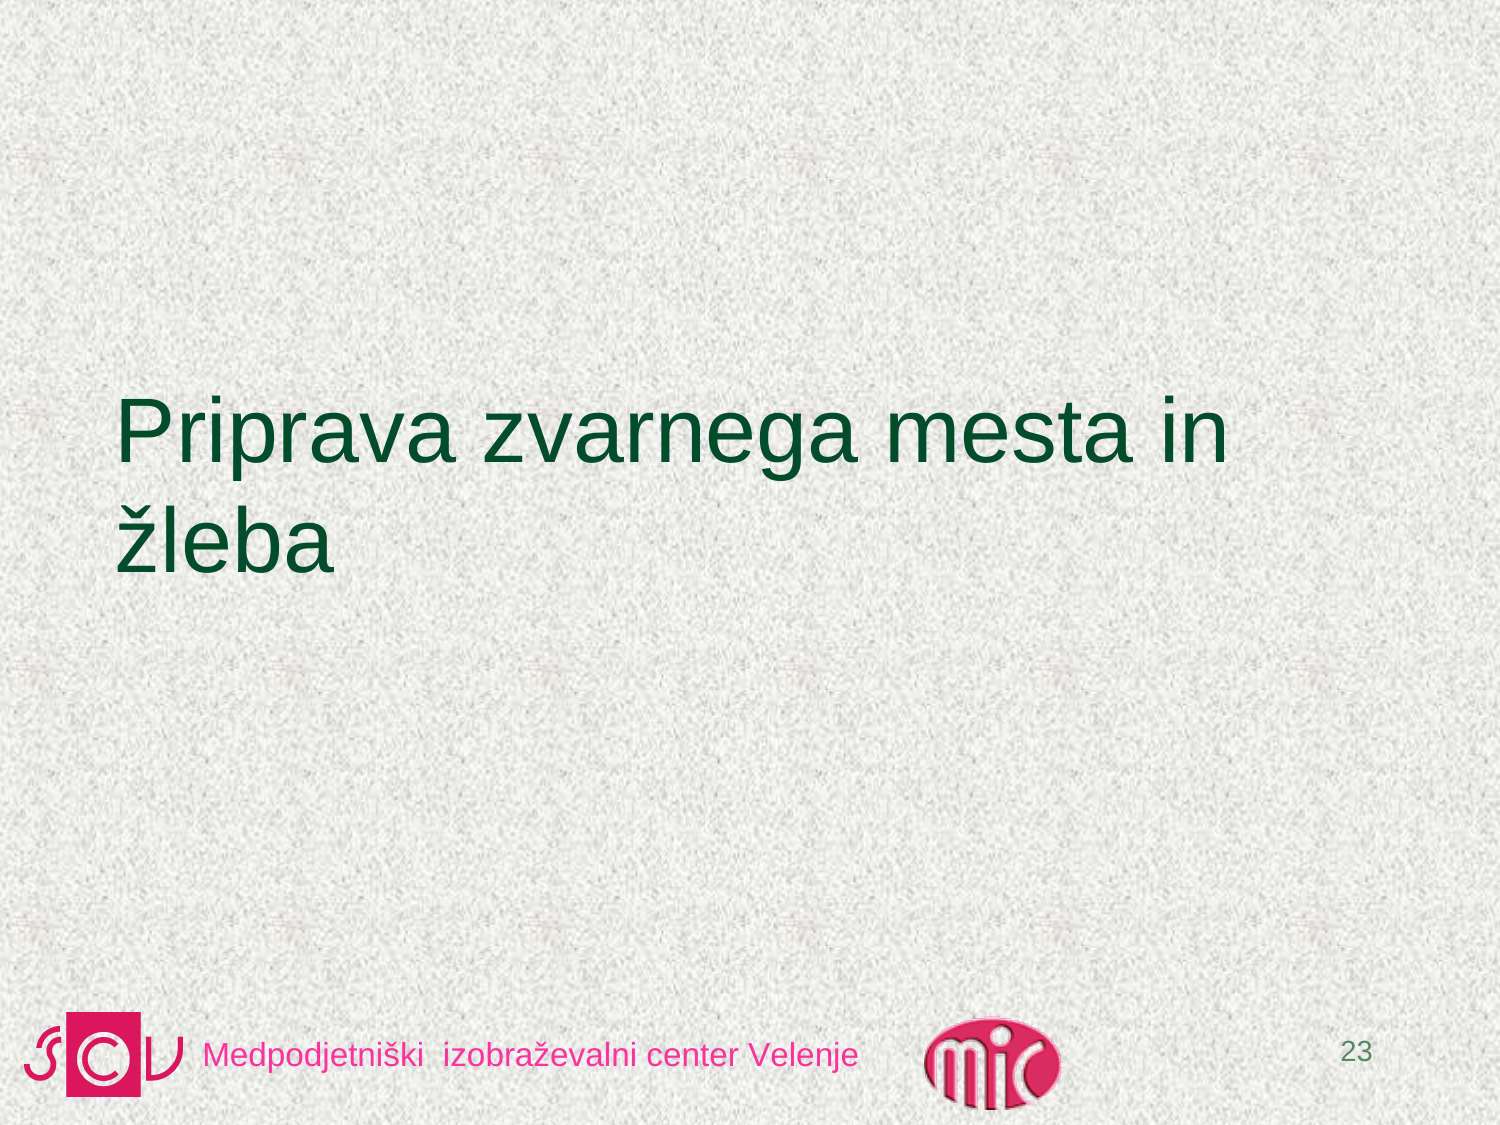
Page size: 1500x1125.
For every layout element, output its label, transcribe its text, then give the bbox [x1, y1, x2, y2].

picture [0, 0, 1500, 1125]
title Priprava zvarnega mesta in žleba [99, 349, 1425, 613]
text_box <number> [1074, 1025, 1388, 1101]
